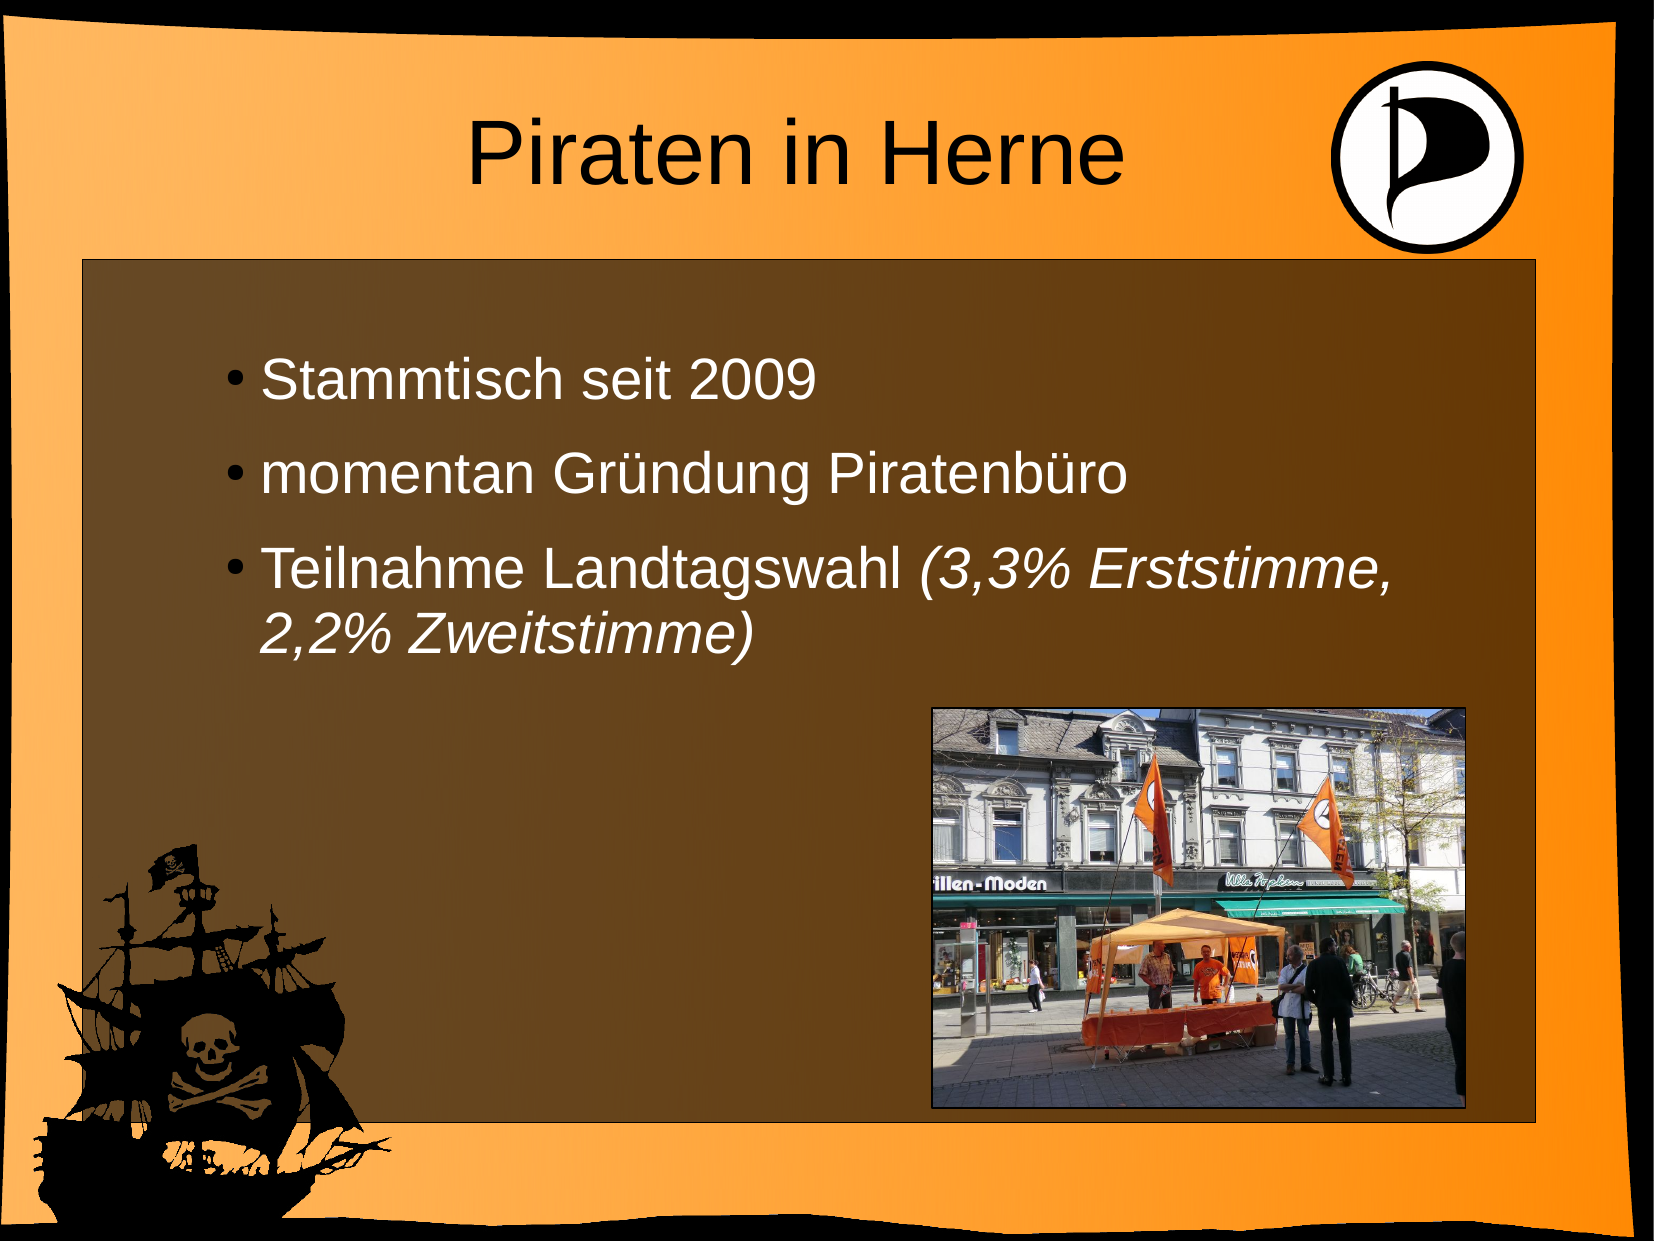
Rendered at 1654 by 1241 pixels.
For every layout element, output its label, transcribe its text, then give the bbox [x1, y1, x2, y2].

text_box Stammtisch seit 2009 momentan Gründung Piratenbüro Teilnahme Landtagswahl (3,3% Erststimme, 2,2% Zweitstimme) [210, 339, 1512, 674]
picture [1, 16, 1634, 1241]
text_box [82, 259, 1536, 1123]
title Piraten in Herne [82, 49, 1512, 257]
